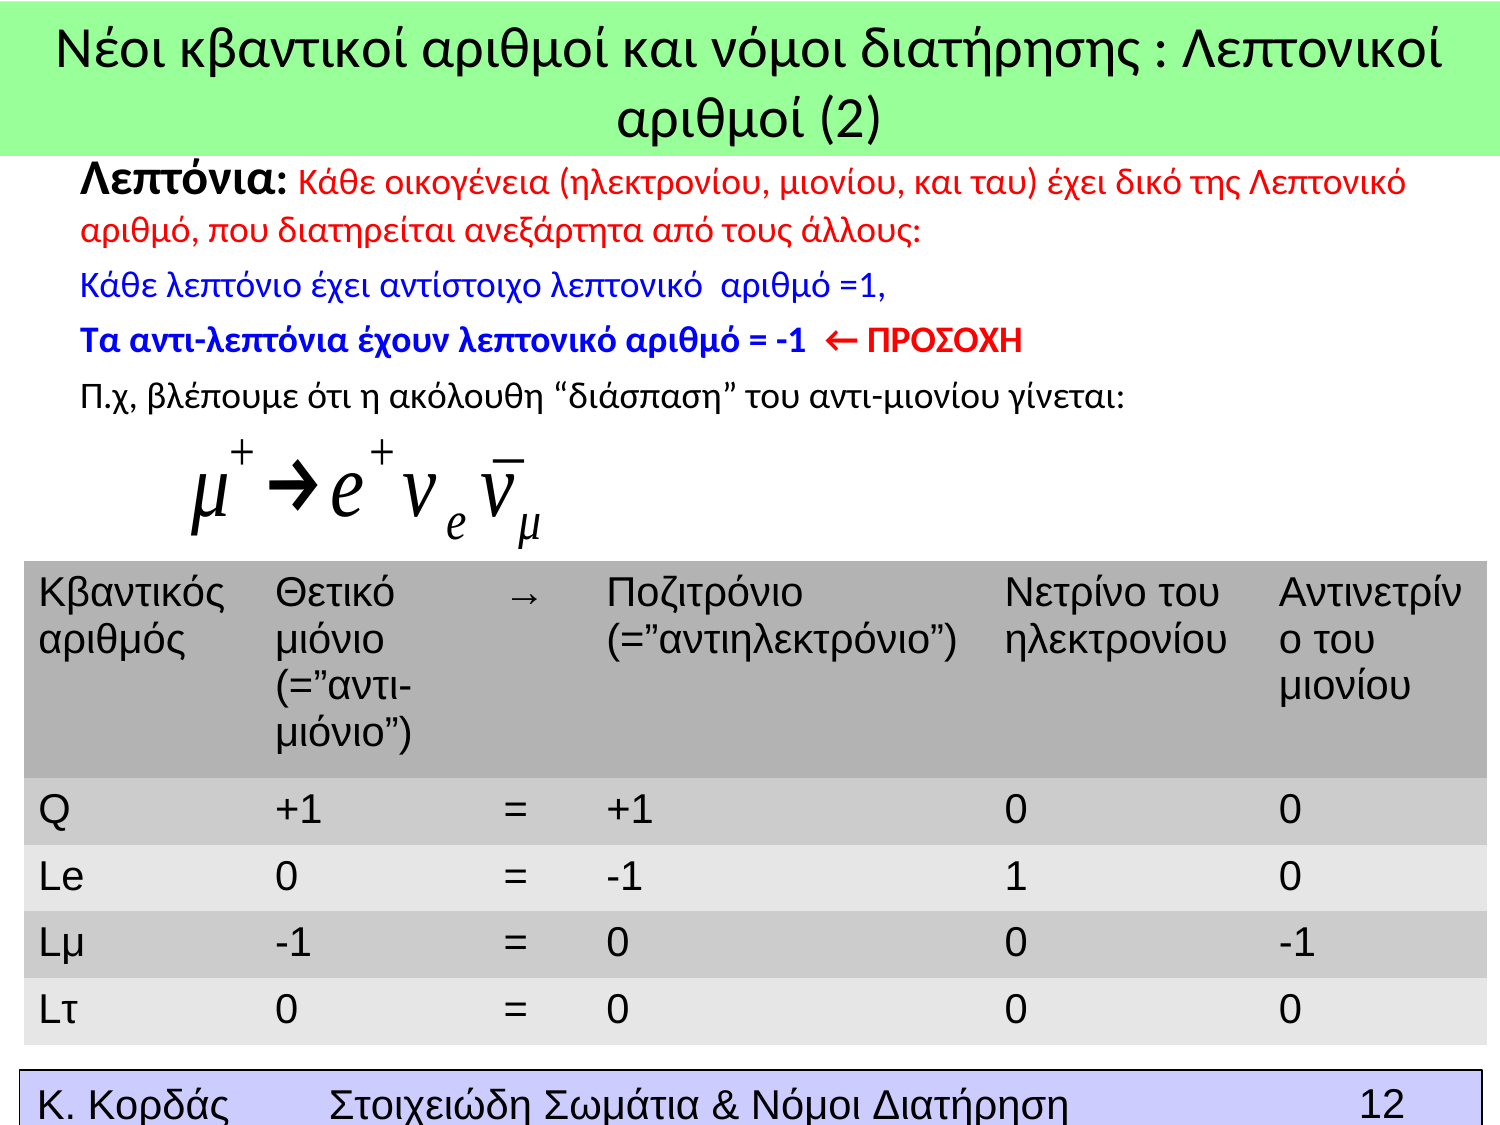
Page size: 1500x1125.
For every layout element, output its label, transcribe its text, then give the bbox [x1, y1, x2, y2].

table_cell Lμ [24, 911, 260, 978]
table_cell 0 [1264, 978, 1487, 1045]
table_cell 1 [990, 845, 1264, 911]
table_cell Le [24, 845, 260, 911]
table_header Κβαντικός αριθμός [24, 561, 260, 778]
table_header Θετικό μιόνιο (=”αντι-μιόνιο”) [260, 561, 489, 778]
table_cell 0 [990, 778, 1264, 845]
table_cell -1 [1264, 911, 1487, 978]
table_cell = [489, 778, 591, 845]
table_cell 0 [990, 978, 1264, 1045]
table_cell 0 [1264, 778, 1487, 845]
table_cell Lτ [24, 978, 260, 1045]
chart [167, 419, 563, 549]
table_cell = [489, 911, 591, 978]
text_box Νέοι κβαντικοί αριθμοί και νόμοι διατήρησης : Λεπτονικοί αριθμοί (2) [0, 1, 1500, 156]
table_cell 0 [260, 978, 489, 1045]
text_box Λεπτόνια: Κάθε οικογένεια (ηλεκτρονίου, μιονίου, και ταυ) έχει δικό της Λεπτονικό αριθμό, που διατηρείται ανεξάρτητα από τους άλλους: Κάθε λεπτόνιο έχει αντίστοιχο λεπτονικό αριθμό =1, Tα αντι-λεπτόνια έχουν λεπτονικό αριθμό = -1 ← ΠΡΟΣΟΧΗ Π.χ, βλέπουμε ότι η ακόλουθη “διάσπαση” του αντι-μιονίου γίνεται: [64, 137, 1489, 995]
table_cell -1 [591, 845, 990, 911]
table_cell 0 [1264, 845, 1487, 911]
table_cell = [489, 845, 591, 911]
table_cell 0 [260, 845, 489, 911]
table_cell 0 [591, 911, 990, 978]
table_cell -1 [260, 911, 489, 978]
table_cell Q [24, 778, 260, 845]
table_cell 0 [591, 978, 990, 1045]
table_cell = [489, 978, 591, 1045]
table_header Αντινετρίνο του μιονίου [1264, 561, 1487, 778]
table_header → [489, 561, 591, 778]
table_header Νετρίνο του ηλεκτρονίου [990, 561, 1264, 778]
table_cell +1 [591, 778, 990, 845]
table_cell 0 [990, 911, 1264, 978]
table_cell +1 [260, 778, 489, 845]
table_header Ποζιτρόνιο (=”αντιηλεκτρόνιο”) [591, 561, 990, 778]
